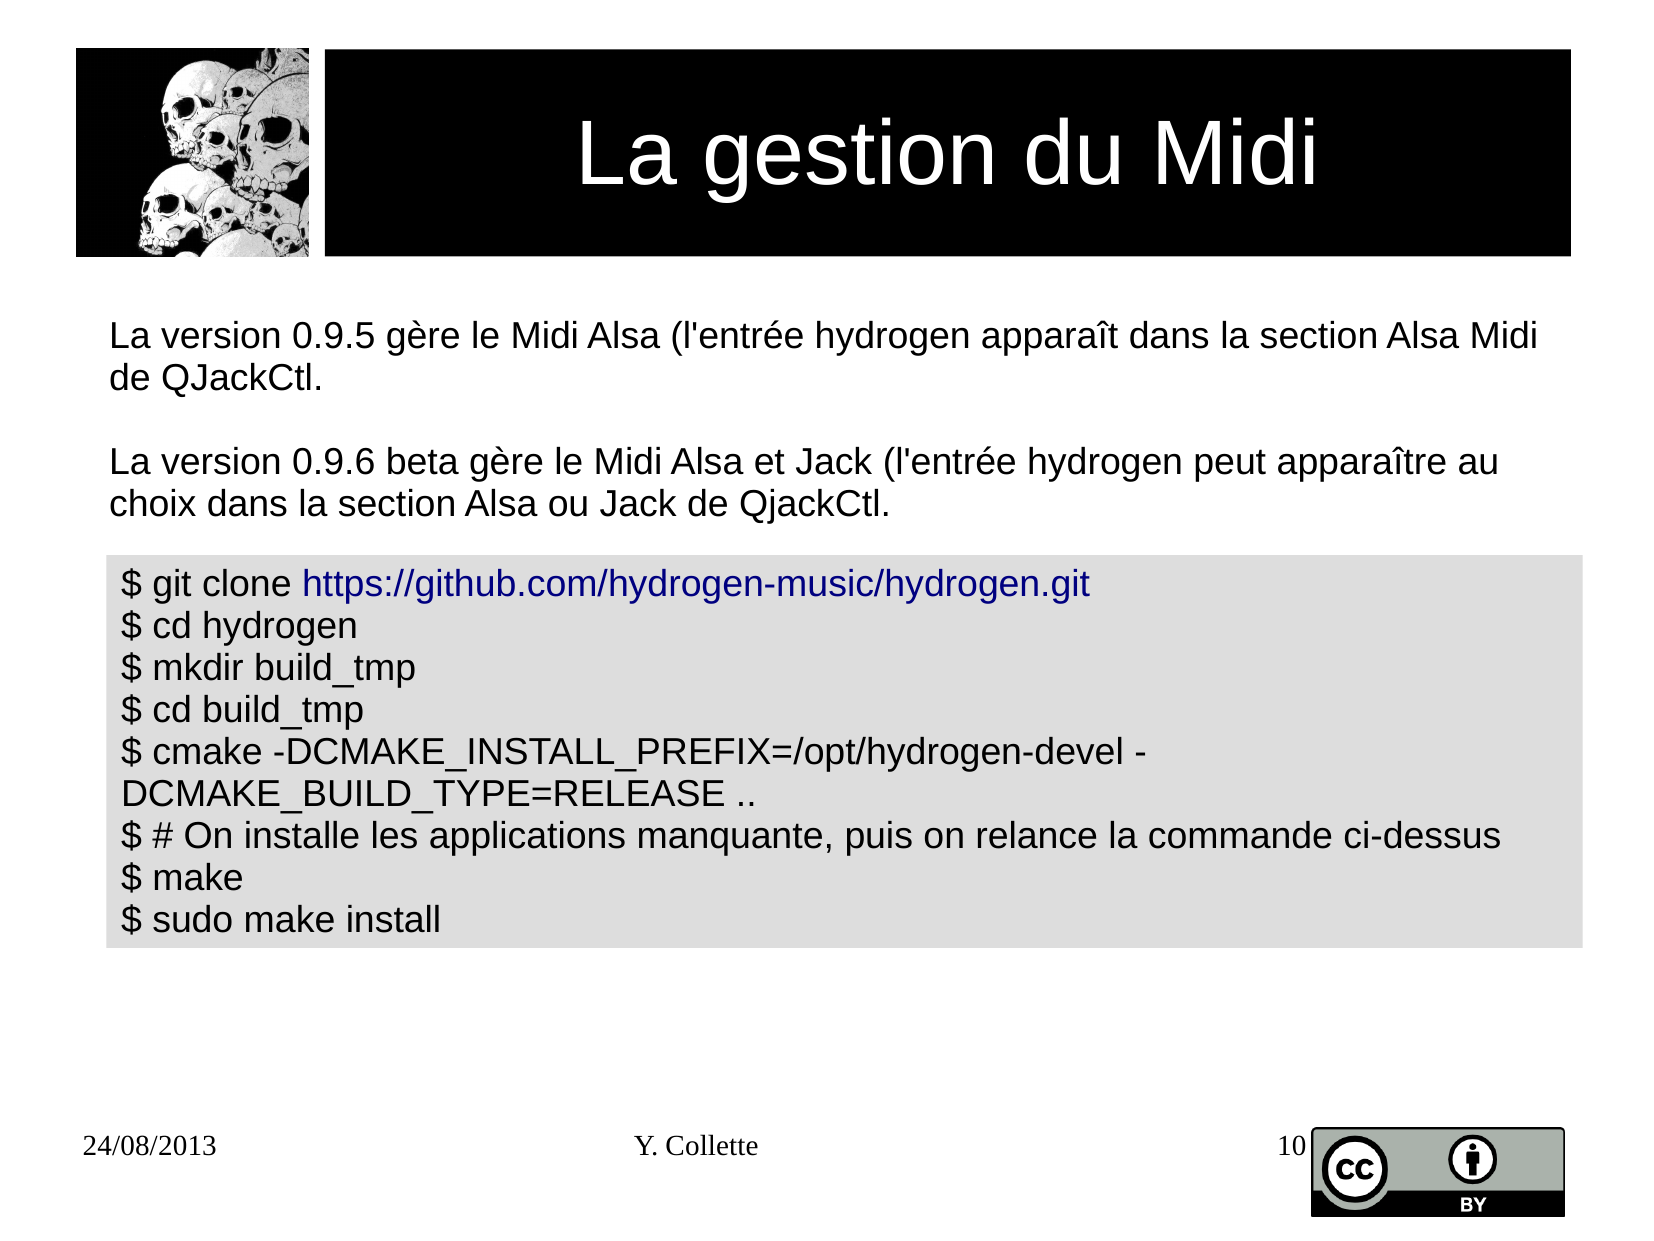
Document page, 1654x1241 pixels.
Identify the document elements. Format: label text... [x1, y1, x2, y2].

picture [1311, 1127, 1565, 1217]
text_box $ git clone https://github.com/hydrogen-music/hydrogen.git $ cd hydrogen $ mkdir build_tmp $ cd build_tmp $ cmake -DCMAKE_INSTALL_PREFIX=/opt/hydrogen-devel -DCMAKE_BUILD_TYPE=RELEASE .. $ # On installe les applications manquante, puis on relance la commande ci-dessus $ make $ sudo make install [106, 555, 1583, 948]
title La gestion du Midi [324, 49, 1571, 257]
text_box La version 0.9.5 gère le Midi Alsa (l'entrée hydrogen apparaît dans la section Alsa Midi de QJackCtl. La version 0.9.6 beta gère le Midi Alsa et Jack (l'entrée hydrogen peut apparaître au choix dans la section Alsa ou Jack de QjackCtl. [94, 307, 1571, 532]
picture [76, 48, 309, 257]
